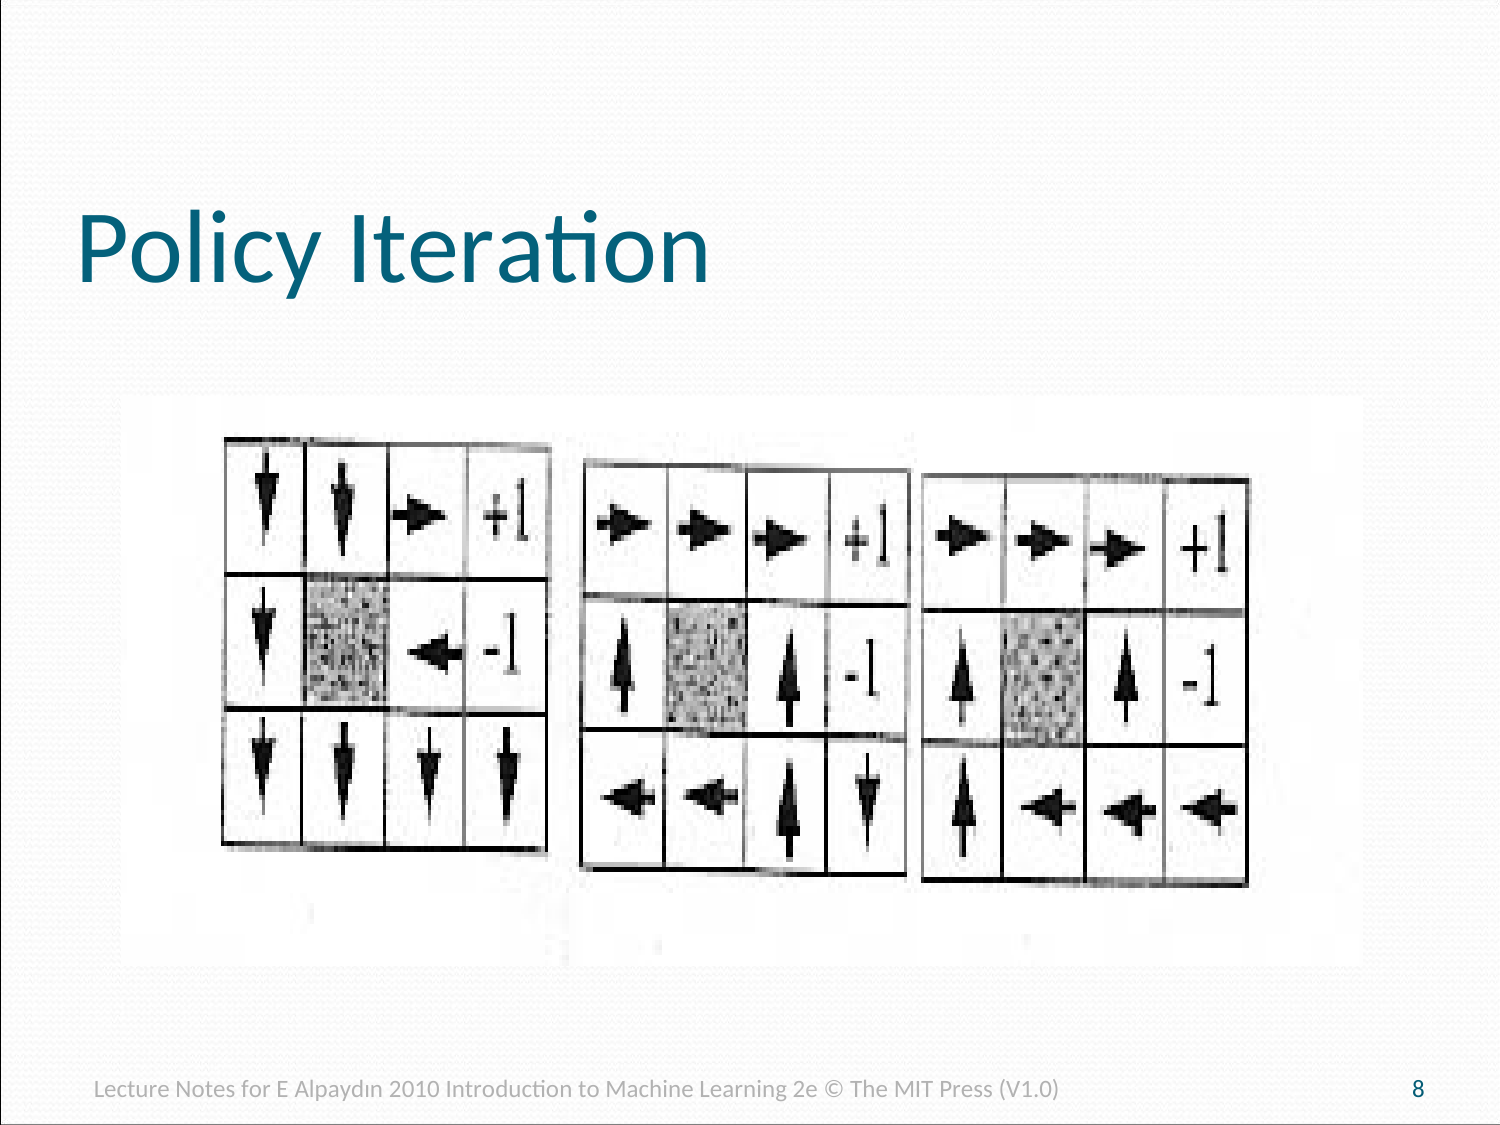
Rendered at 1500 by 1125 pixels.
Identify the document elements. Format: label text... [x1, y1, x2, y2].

text_box Lecture Notes for E Alpaydın 2010 Introduction to Machine Learning 2e © The MIT Press (V1.0) [93, 1042, 1254, 1103]
text_box <number> [1299, 1042, 1426, 1103]
title Policy Iteration [75, 115, 1426, 304]
picture [0, 0, 1500, 1125]
